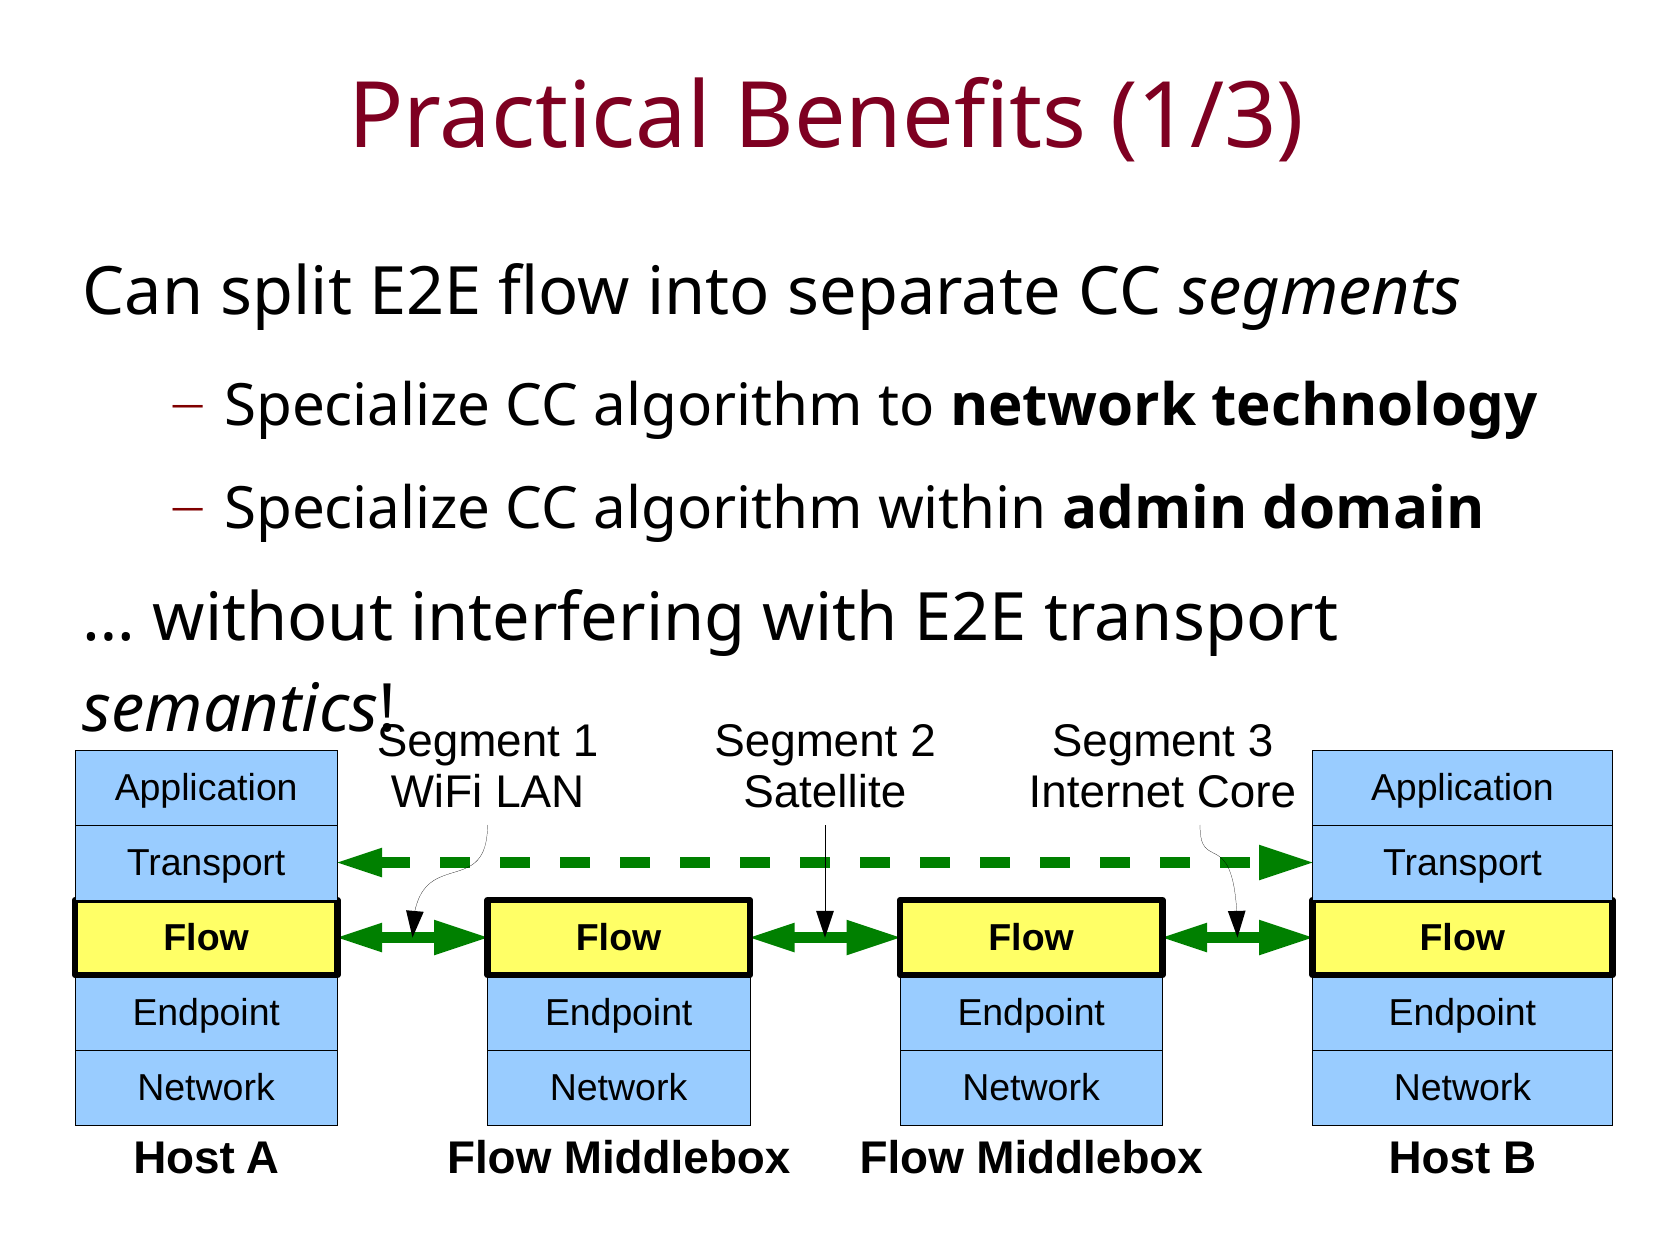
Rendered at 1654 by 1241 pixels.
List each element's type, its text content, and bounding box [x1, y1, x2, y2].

text_box Host B [1312, 1126, 1613, 1201]
text_box Application [75, 750, 300, 826]
list Can split E2E flow into separate CC segments Specialize CC algorithm to network technology Specialize CC algorithm within admin domain … without interfering with E2E transport semantics! [82, 242, 1571, 628]
text_box Segment 2 Satellite [676, 707, 975, 826]
text_box Network [487, 1050, 751, 1125]
text_box Flow [487, 900, 751, 976]
text_box Network [1312, 1050, 1613, 1126]
text_box Flow [75, 901, 338, 976]
text_box Flow [900, 900, 1163, 976]
text_box Network [900, 1050, 1163, 1125]
text_box Endpoint [75, 976, 338, 1050]
text_box Transport [1312, 826, 1613, 901]
text_box Flow [1312, 901, 1613, 976]
text_box Host A [75, 1126, 338, 1201]
text_box Endpoint [1312, 976, 1613, 1050]
text_box Application [1351, 750, 1613, 826]
text_box Flow Middlebox [412, 1125, 825, 1201]
text_box Endpoint [487, 976, 751, 1050]
text_box Flow Middlebox [825, 1125, 1238, 1201]
title Practical Benefits (1/3) [82, 8, 1571, 216]
text_box Segment 3 Internet Core [975, 707, 1351, 826]
text_box Segment 1 WiFi LAN [300, 707, 676, 826]
text_box Endpoint [900, 976, 1163, 1050]
text_box Transport [75, 826, 338, 901]
text_box Network [75, 1050, 338, 1126]
